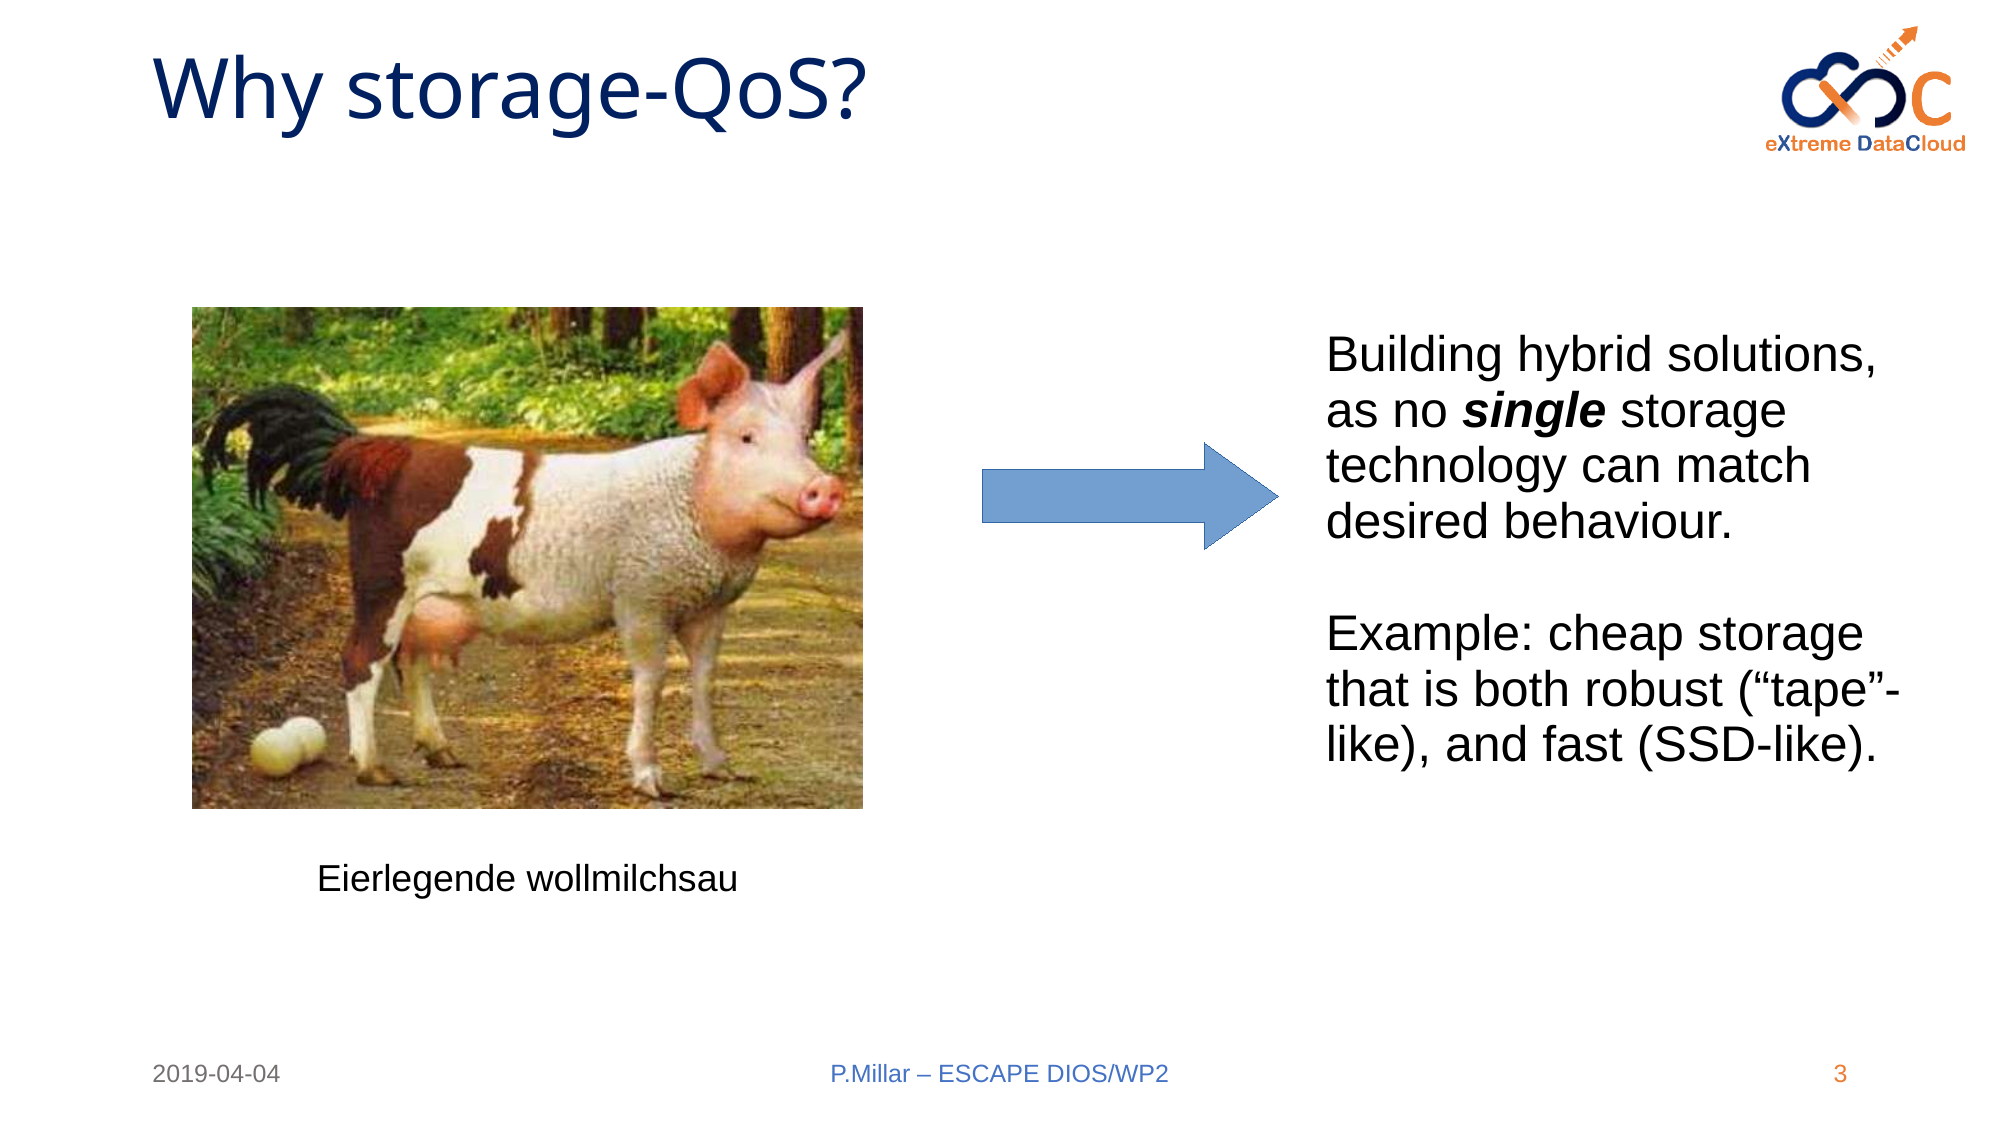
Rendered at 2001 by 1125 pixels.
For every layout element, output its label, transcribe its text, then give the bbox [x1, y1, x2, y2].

footer P.Millar – ESCAPE DIOS/WP2 [662, 1042, 1338, 1103]
slide_number 2019-04-04 [137, 1042, 588, 1103]
picture [192, 307, 863, 810]
picture [1740, 18, 1985, 170]
text_box [982, 442, 1279, 550]
text_box Eierlegende wollmilchsau [173, 850, 882, 908]
slide_number <number> [1412, 1042, 1863, 1103]
text_box Building hybrid solutions, as no single storage technology can match desired behaviour. Example: cheap storage that is both robust (“tape”-like), and fast (SSD-like). [1311, 318, 1938, 780]
title Why storage-QoS? [137, 18, 1777, 152]
